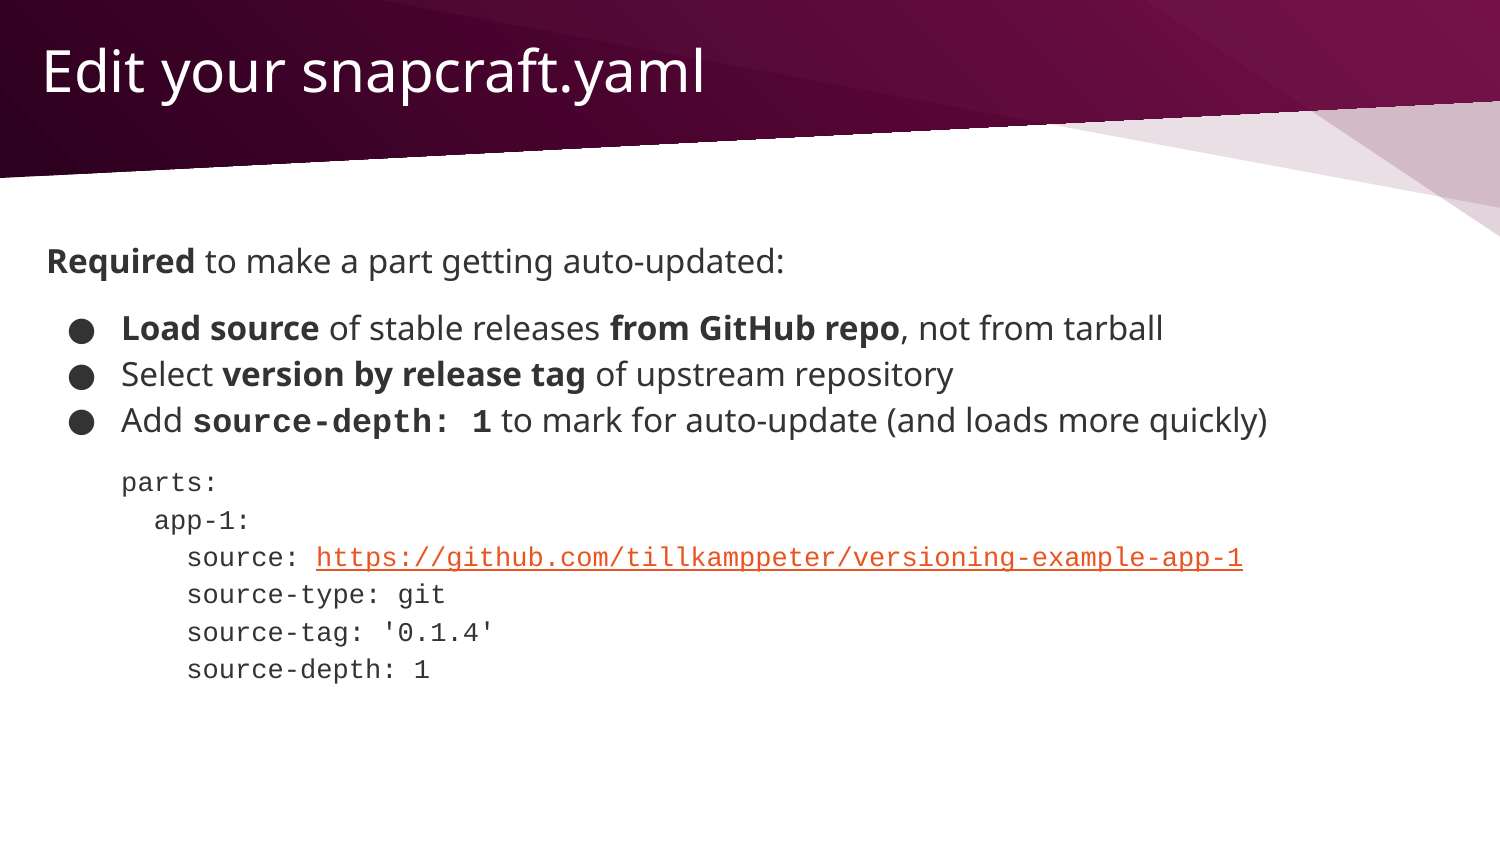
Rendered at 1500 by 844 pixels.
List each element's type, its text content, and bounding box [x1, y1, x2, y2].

title Edit your snapcraft.yaml [41, 5, 1336, 134]
list Required to make a part getting auto-updated: Load source of stable releases from GitHub repo, not from tarball Select version by release tag of upstream repository Add source-depth: 1 to mark for auto-update (and loads more quickly) parts: app-1: source: https://github.com/tillkamppeter/versioning-example-app-1 source-type: git source-tag: '0.1.4' source-depth: 1 [35, 229, 1324, 789]
